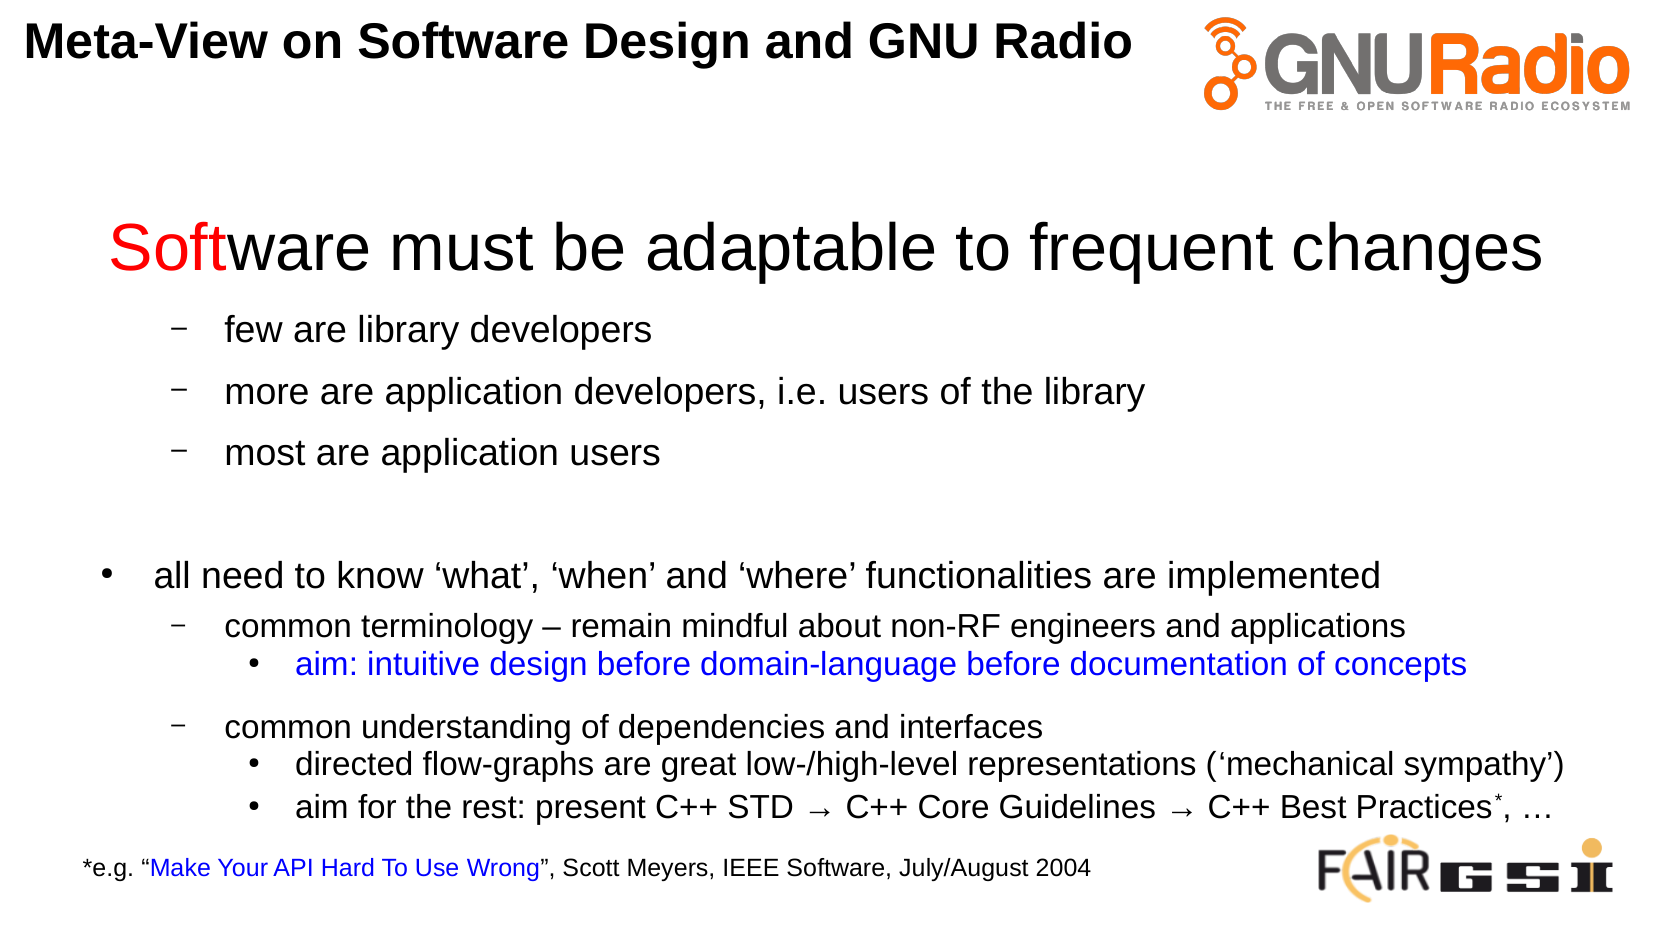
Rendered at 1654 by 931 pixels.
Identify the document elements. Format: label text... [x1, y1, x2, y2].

picture [1194, 11, 1642, 116]
picture [1439, 836, 1615, 895]
picture [1318, 870, 1430, 904]
list Software must be adaptable to frequent changes few are library developers more are application developers, i.e. users of the library most are application users all need to know ‘what’, ‘when’ and ‘where’ functionalities are implemented common terminology – remain mindful about non-RF engineers and applications aim: intuitive design before domain-language before documentation of concepts common understanding of dependencies and interfaces directed flow-graphs are great low-/high-level representations (‘mechanical sympathy’) aim for the rest: present C++ STD → C++ Core Guidelines → C++ Best Practices*, … *e.g. “Make Your API Hard To Use Wrong”, Scott Meyers, IEEE Software, July/August 2004 [82, 209, 1571, 870]
title Meta-View on Software Design and GNU Radio [23, 5, 1638, 77]
